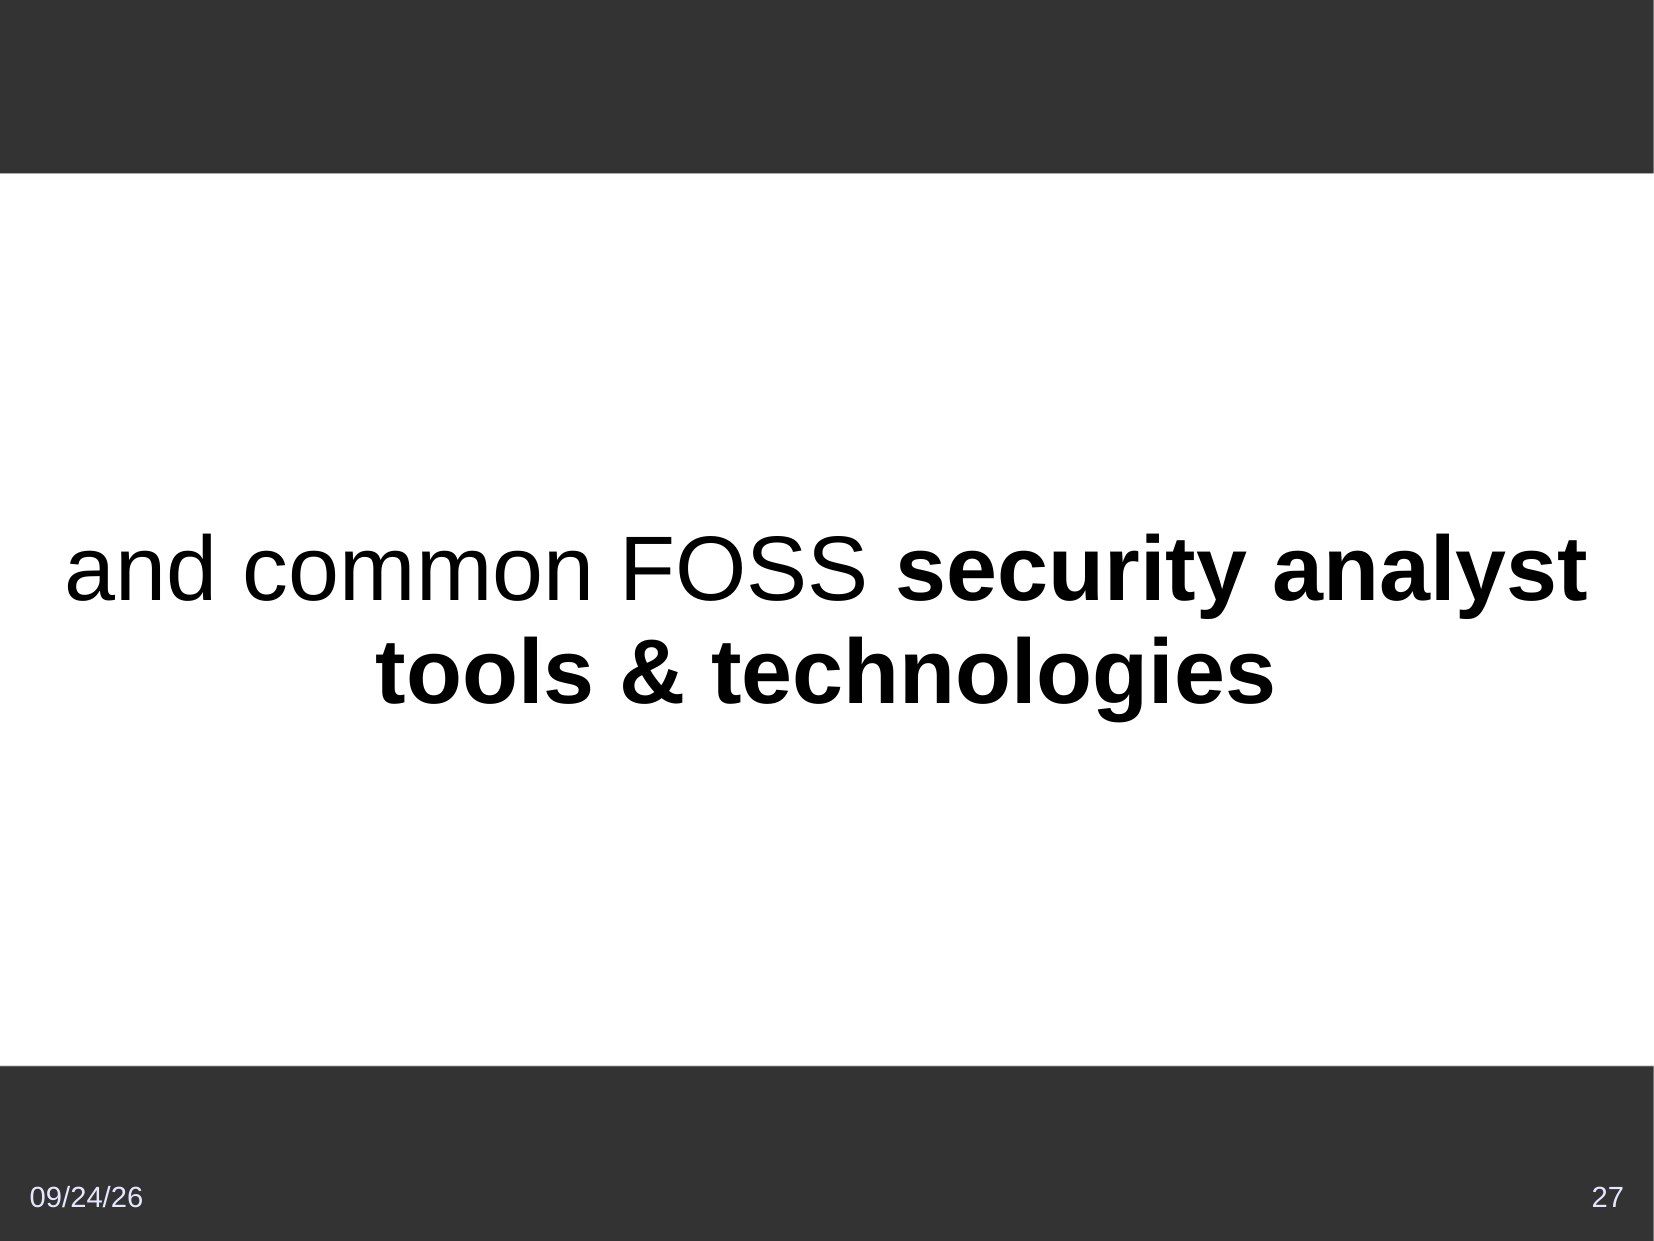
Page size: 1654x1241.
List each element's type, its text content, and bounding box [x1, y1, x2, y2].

picture [0, 0, 1654, 1241]
subtitle and common FOSS security analyst tools & technologies [29, 214, 1625, 1027]
